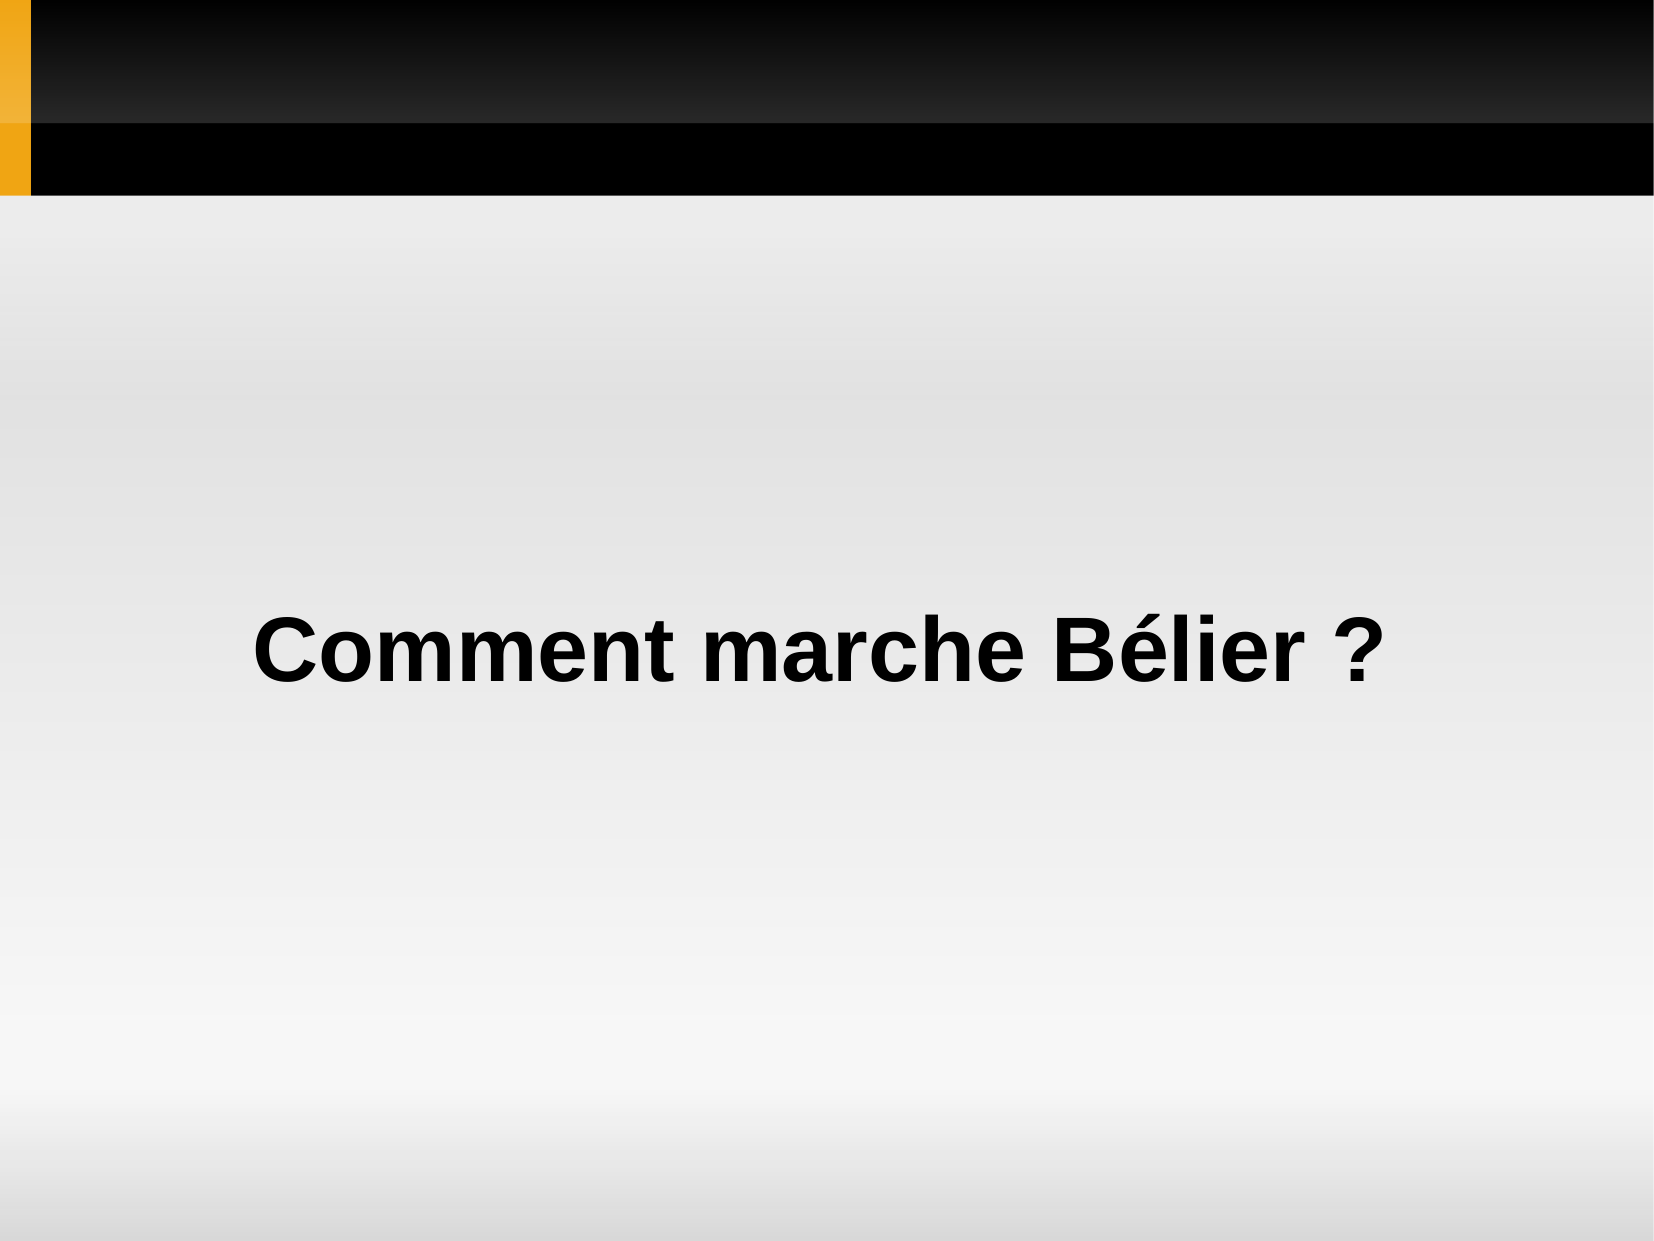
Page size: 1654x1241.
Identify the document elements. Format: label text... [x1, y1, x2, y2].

picture [0, 0, 1654, 1241]
title Comment marche Bélier ? [76, 545, 1565, 754]
